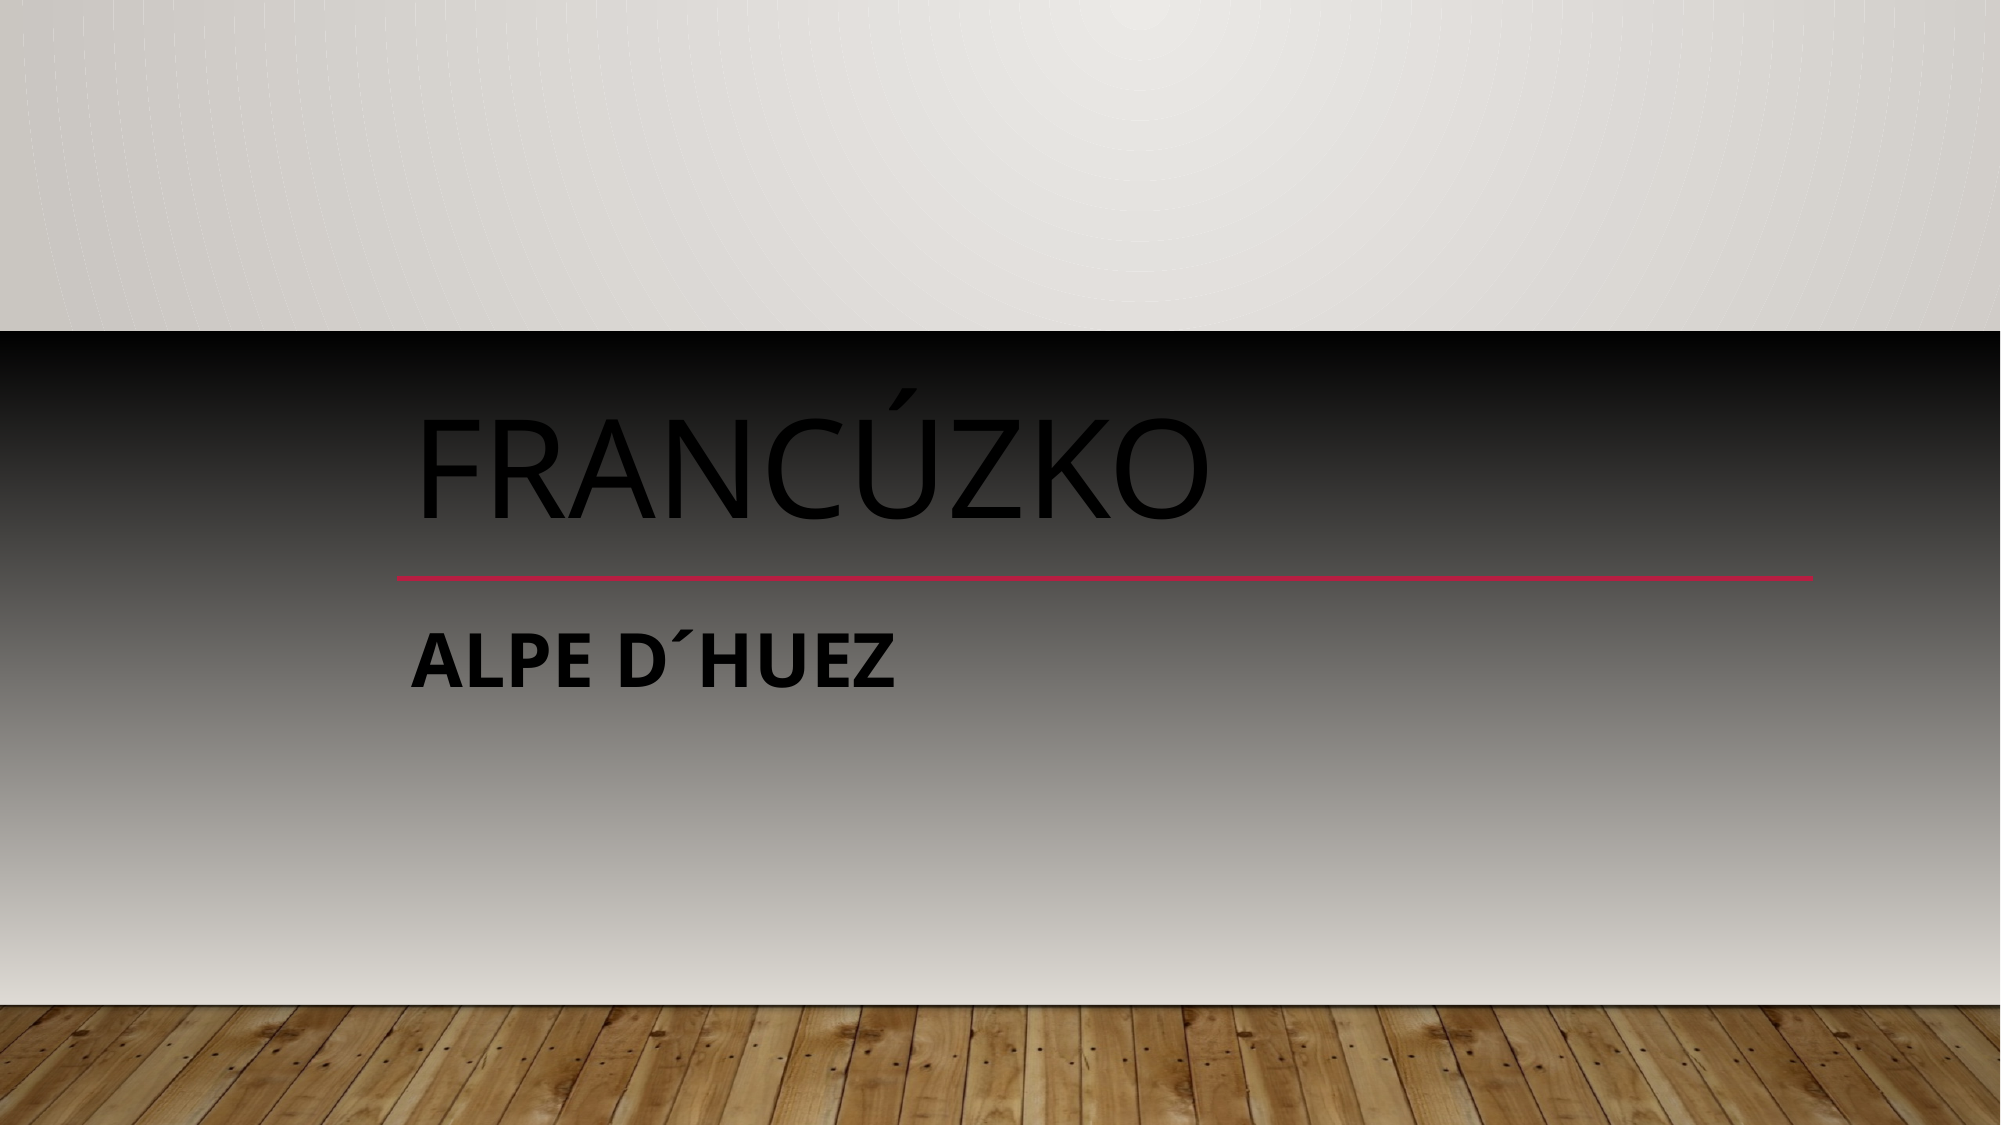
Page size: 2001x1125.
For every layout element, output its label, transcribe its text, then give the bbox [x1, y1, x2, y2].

subtitle Alpe d´huez [396, 579, 1814, 740]
title Francúzko [396, 131, 1814, 549]
